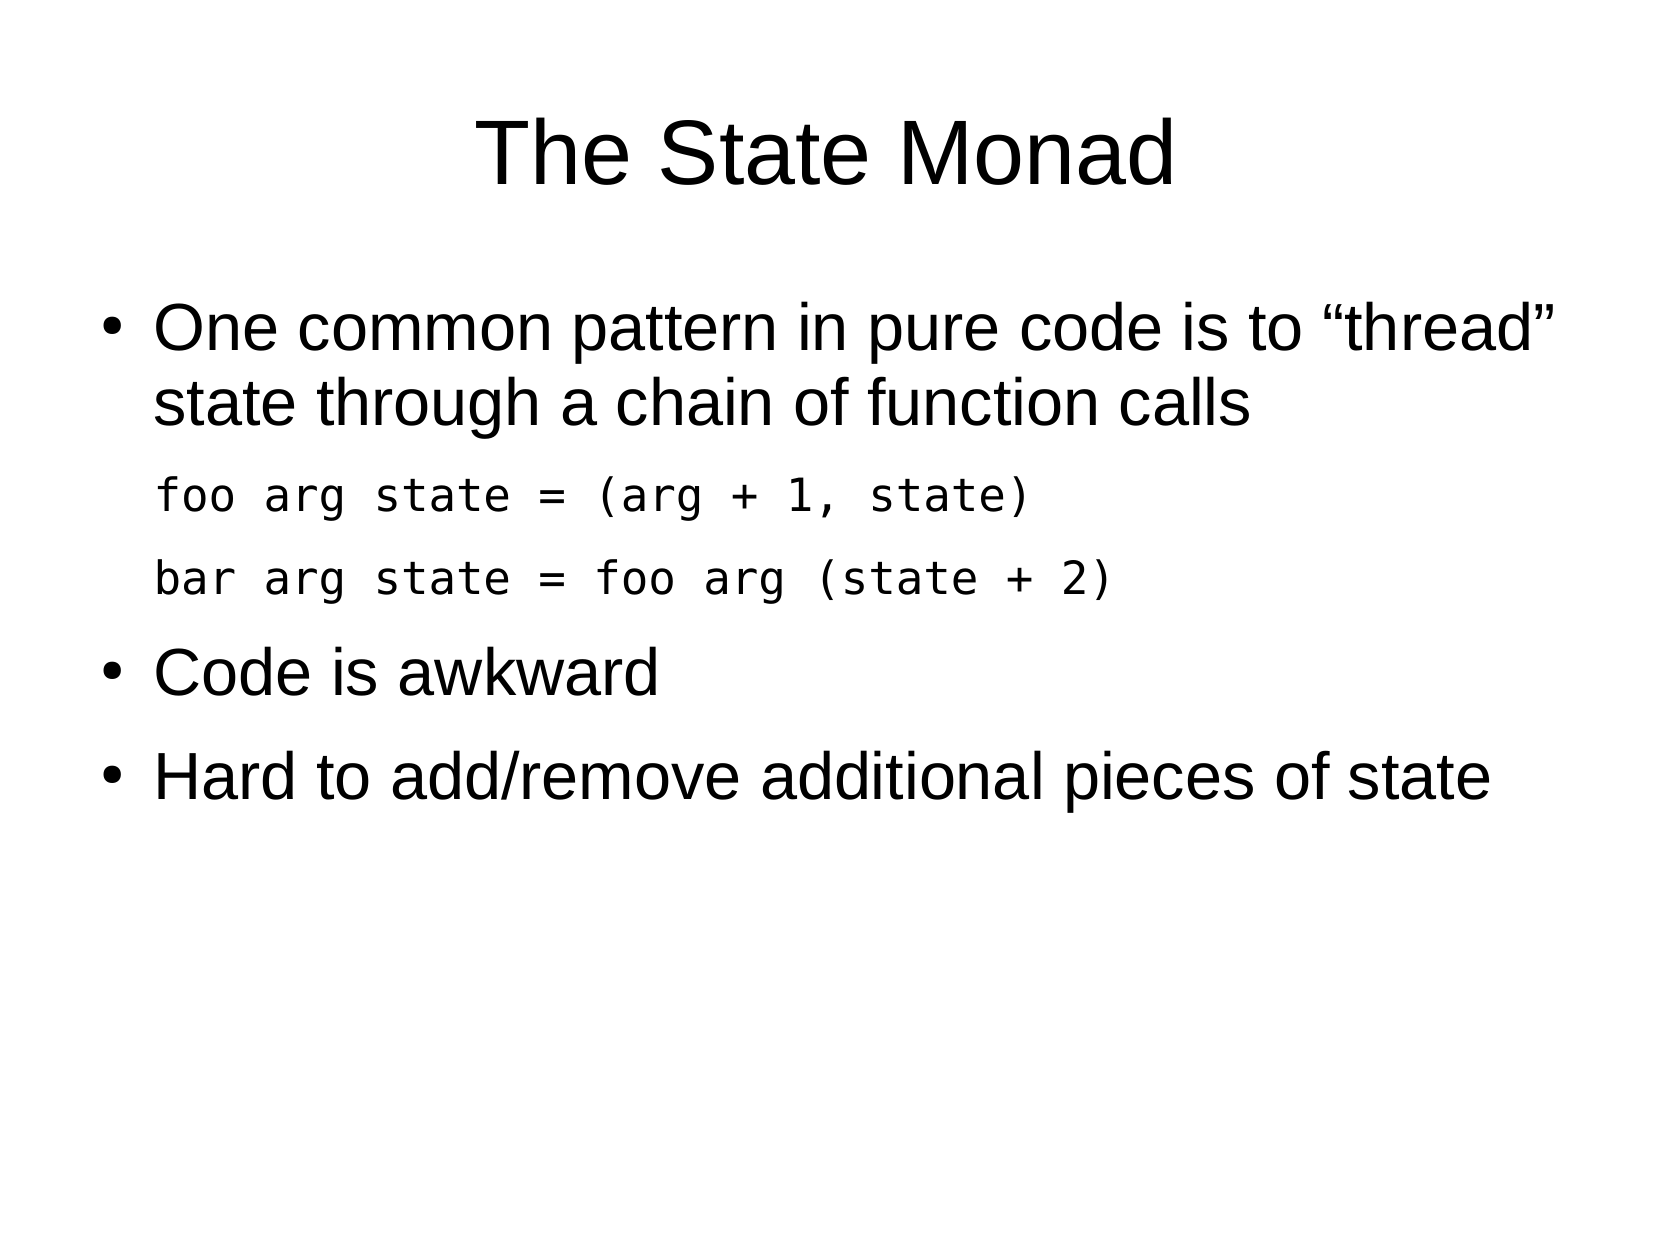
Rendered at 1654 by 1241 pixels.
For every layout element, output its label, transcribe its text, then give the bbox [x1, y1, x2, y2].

title The State Monad [82, 49, 1571, 257]
list One common pattern in pure code is to “thread” state through a chain of function calls foo arg state = (arg + 1, state) bar arg state = foo arg (state + 2) Code is awkward Hard to add/remove additional pieces of state [82, 290, 1571, 1010]
